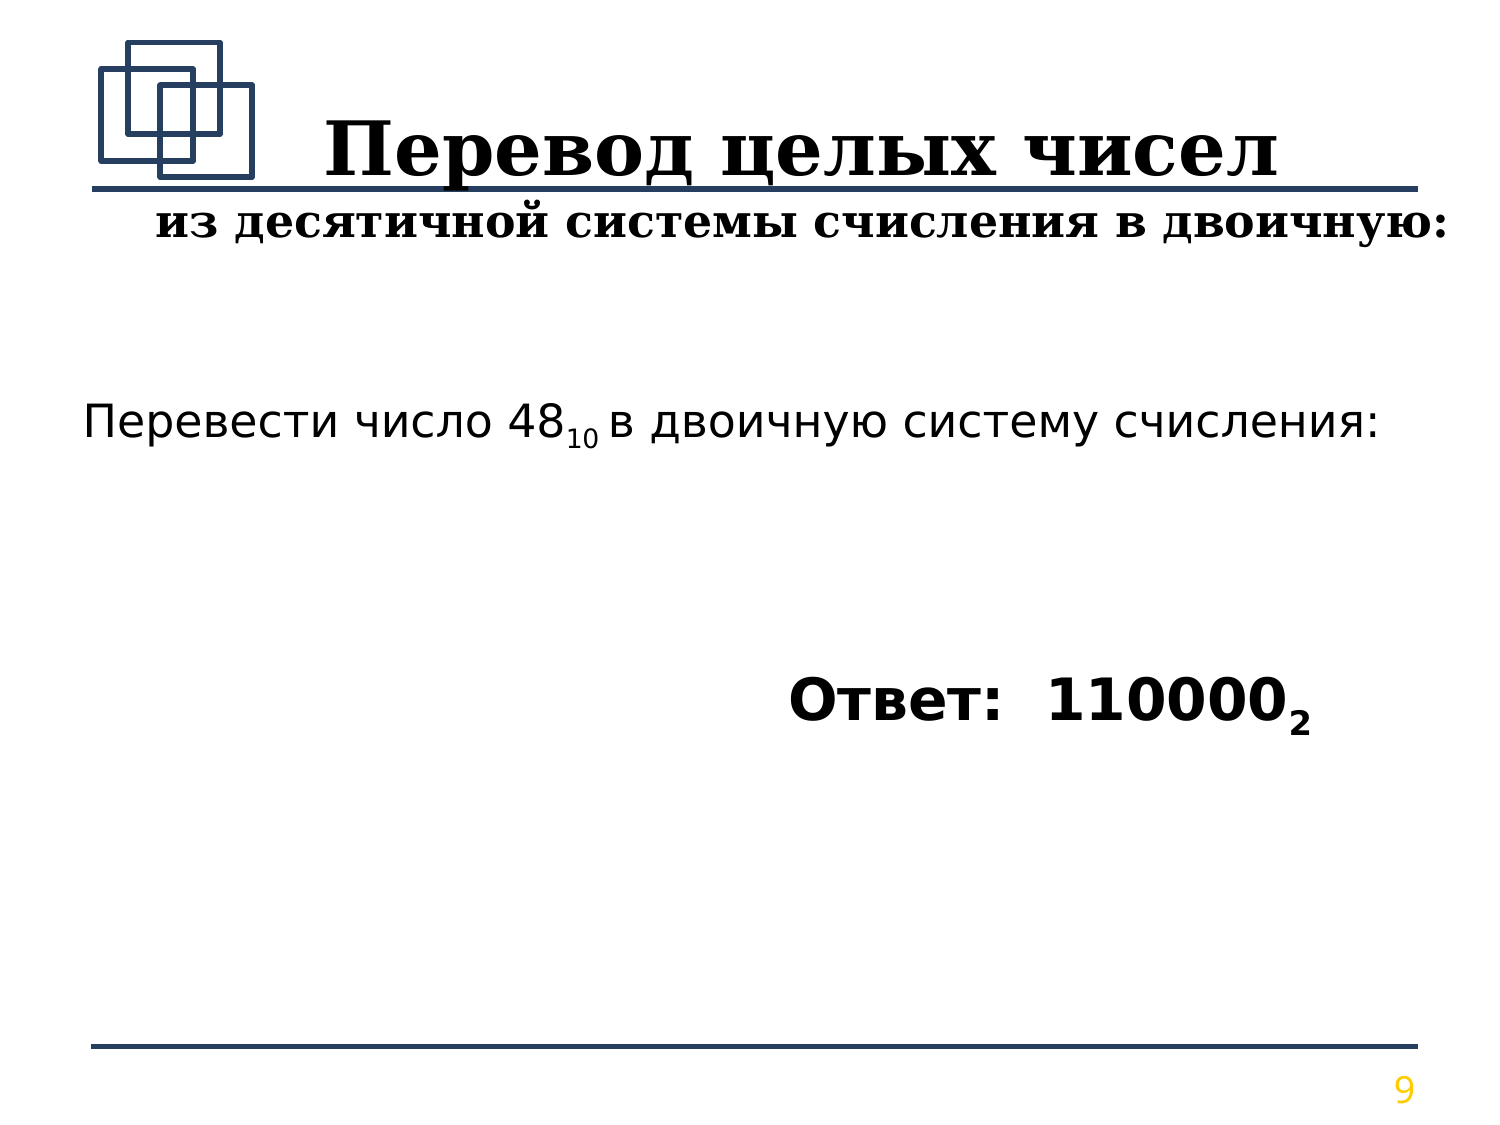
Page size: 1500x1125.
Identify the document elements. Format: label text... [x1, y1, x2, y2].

text_box Перевести число 4810 в двоичную систему счисления: [53, 383, 1436, 886]
text_box Ответ: 1100002 [773, 654, 1459, 750]
title Перевод целых чисел из десятичной системы счисления в двоичную: [112, 49, 1495, 290]
